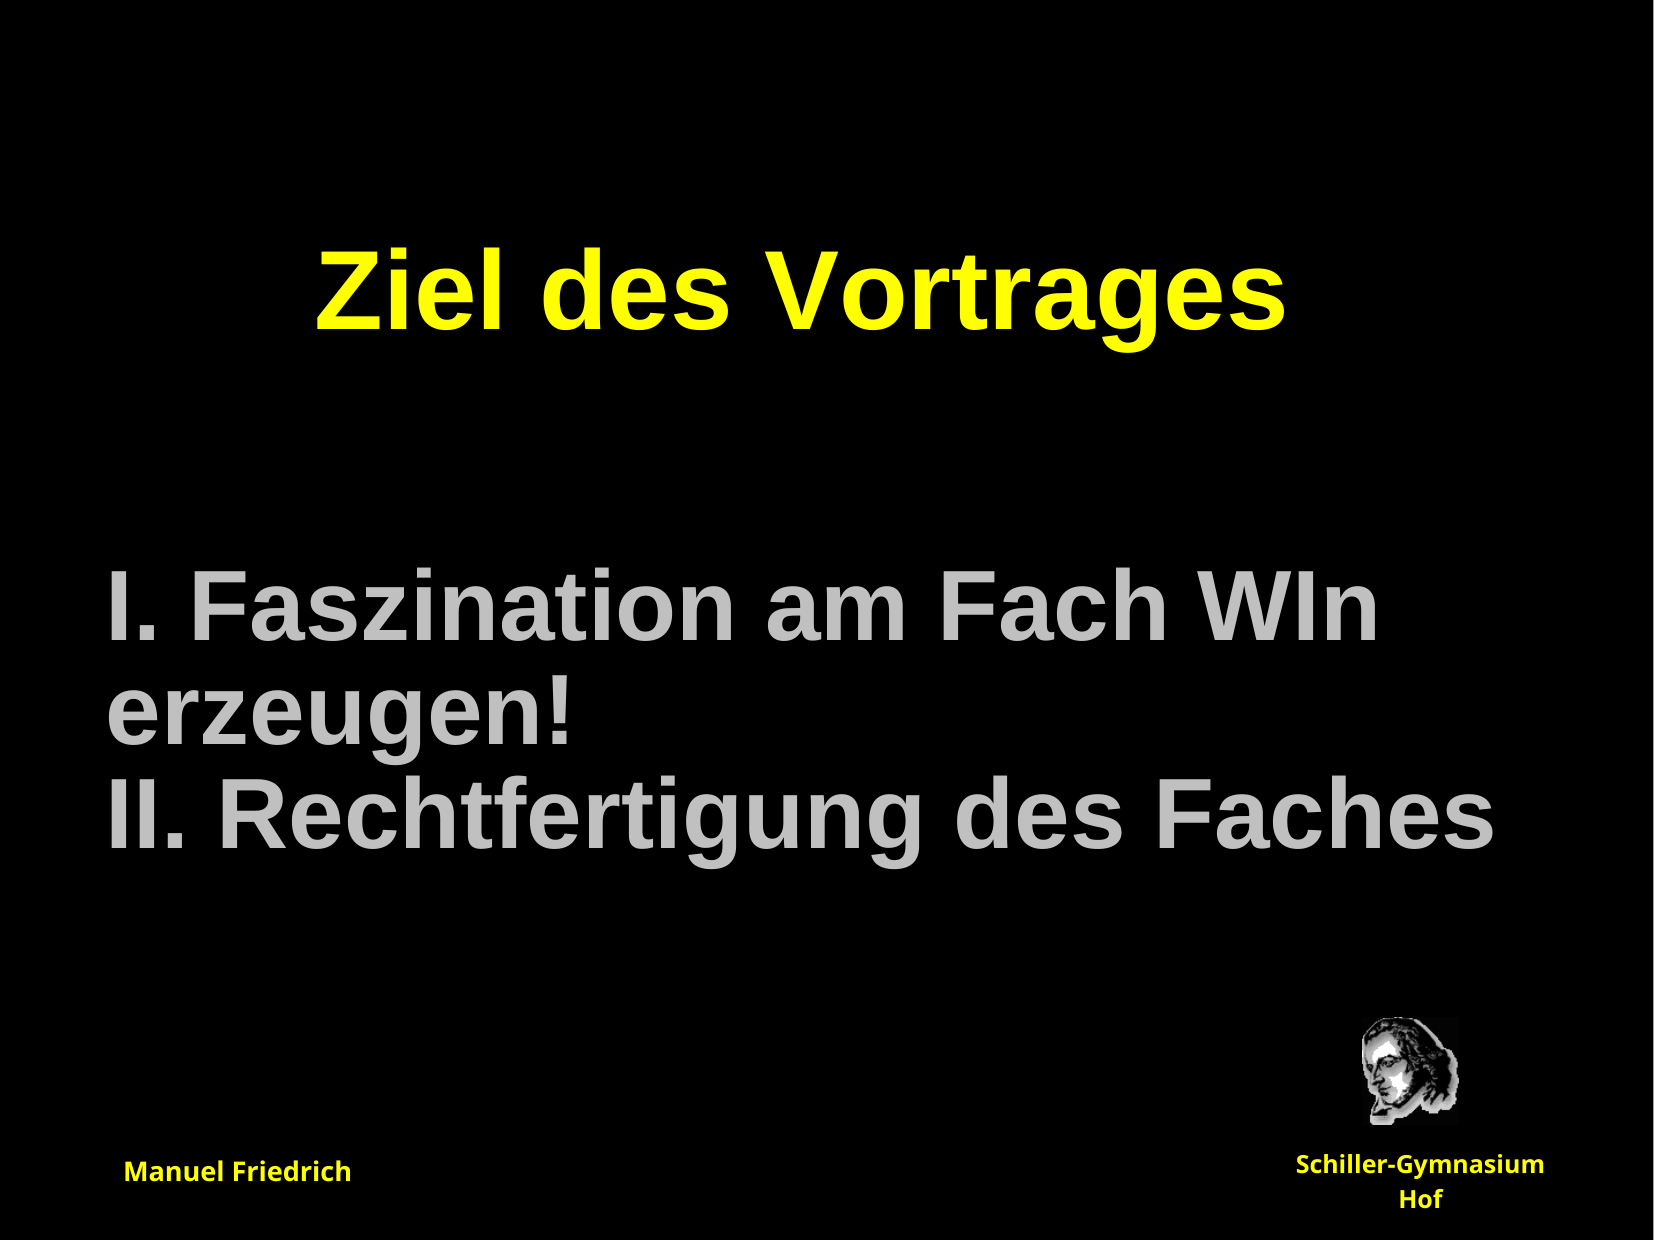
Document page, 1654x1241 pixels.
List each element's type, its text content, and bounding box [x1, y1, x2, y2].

text_box Schiller-Gymnasium Hof [1295, 1145, 1546, 1216]
text_box Manuel Friedrich [123, 1151, 353, 1191]
picture [1362, 1017, 1459, 1126]
text_box Ziel des Vortrages I. Faszination am Fach WIn erzeugen! II. Rechtfertigung des Faches [105, 236, 1499, 1012]
